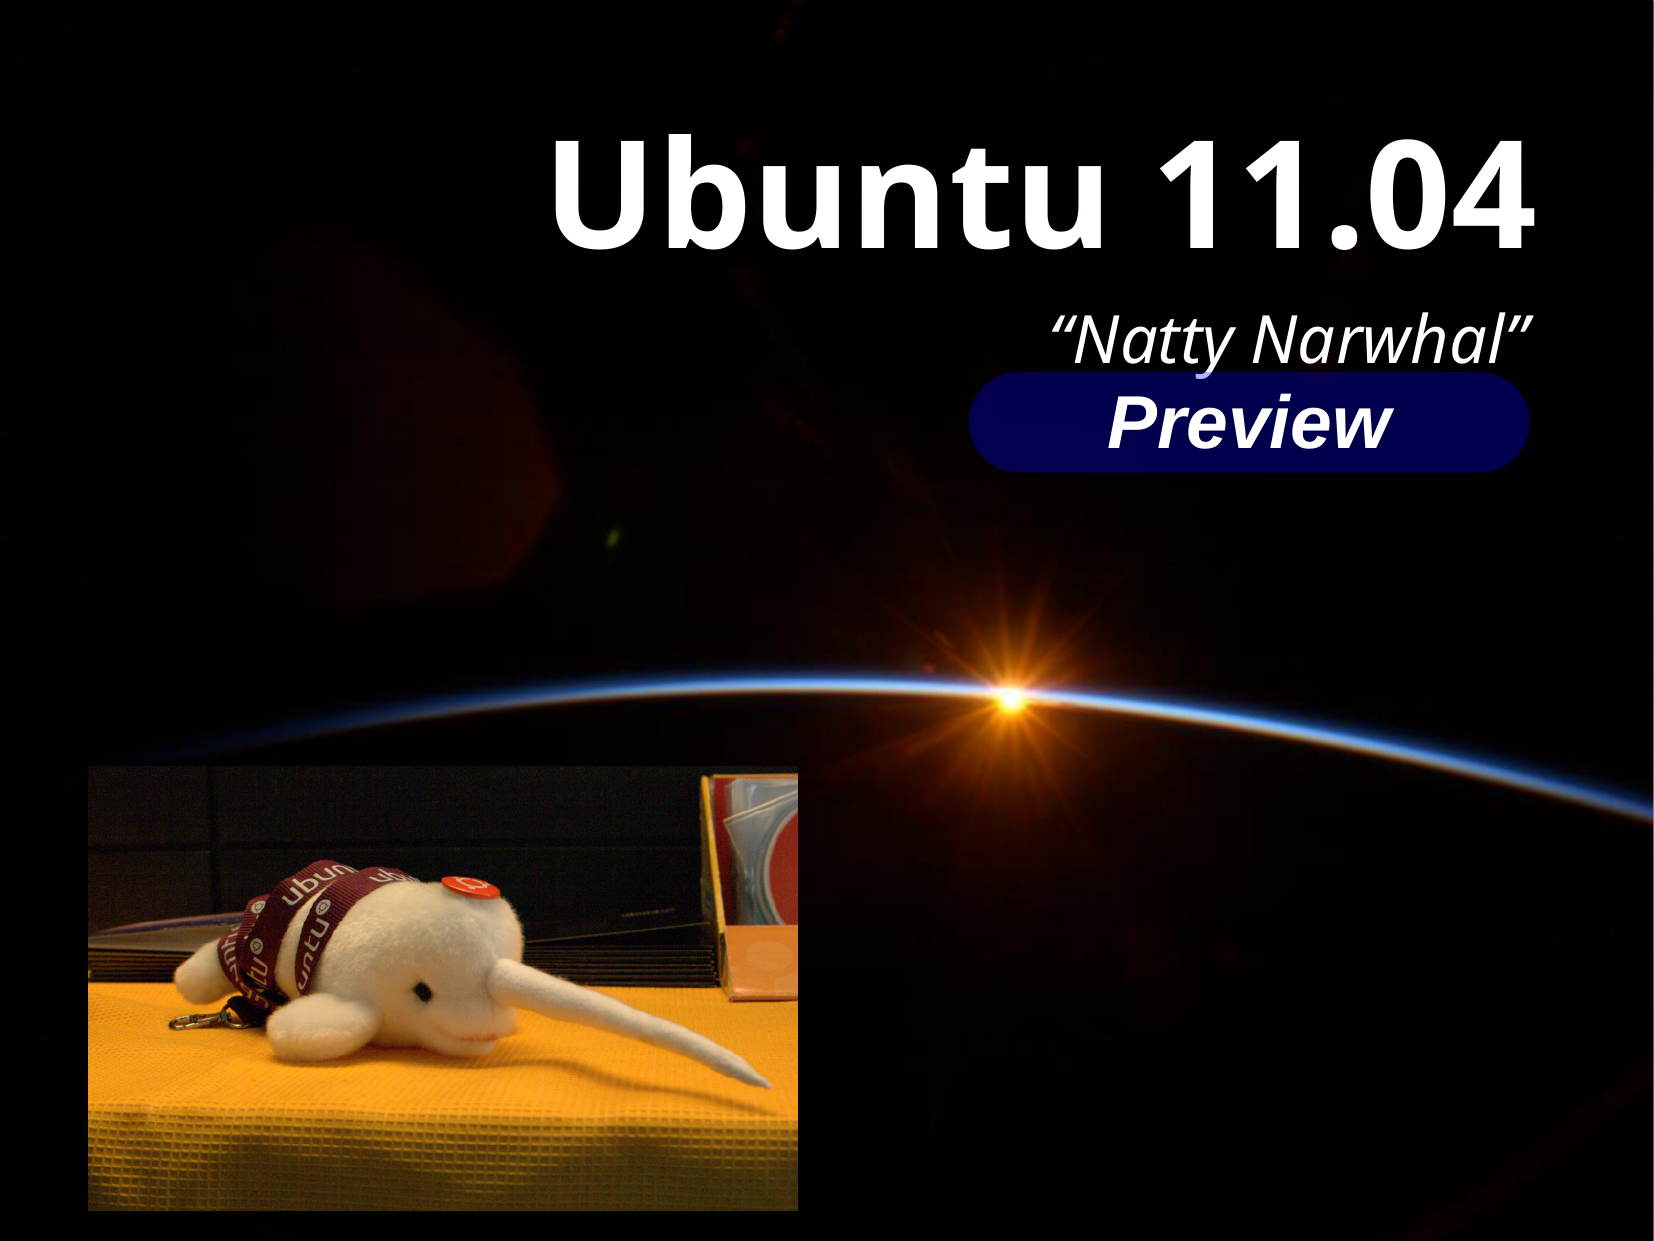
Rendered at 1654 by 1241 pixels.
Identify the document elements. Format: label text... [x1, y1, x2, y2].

text_box Preview [968, 372, 1530, 473]
text_box Ubuntu 11.04 “Natty Narwhal” [59, 81, 1631, 488]
picture [0, 0, 1654, 1241]
